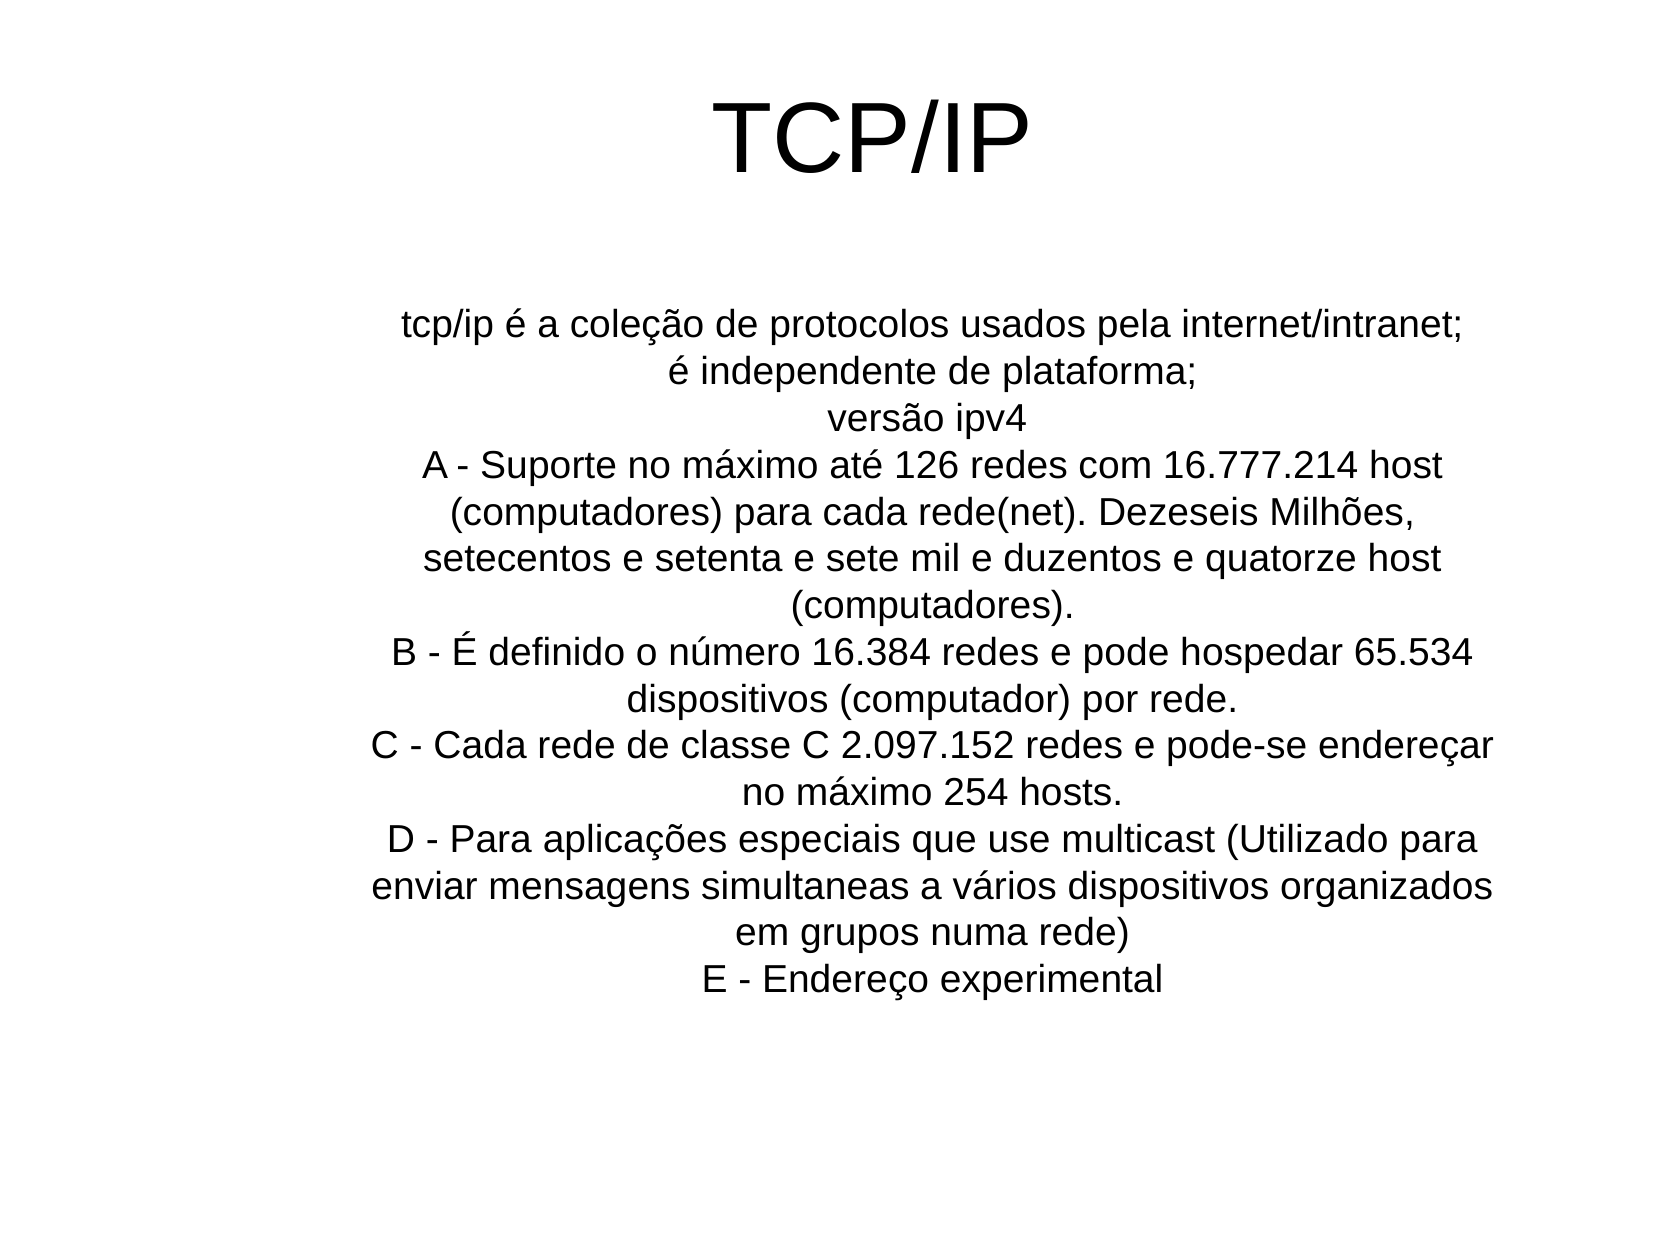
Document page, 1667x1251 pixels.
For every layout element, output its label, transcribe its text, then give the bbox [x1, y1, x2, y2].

subtitle tcp/ip é a coleção de protocolos usados pela internet/intranet; é independente de plataforma; versão ipv4 A - Suporte no máximo até 126 redes com 16.777.214 host (computadores) para cada rede(net). Dezeseis Milhões, setecentos e setenta e sete mil e duzentos e quatorze host (computadores). B - É definido o número 16.384 redes e pode hospedar 65.534 dispositivos (computador) por rede. C - Cada rede de classe C 2.097.152 redes e pode-se endereçar no máximo 254 hosts. D - Para aplicações especiais que use multicast (Utilizado para enviar mensagens simultaneas a vários dispositivos organizados em grupos numa rede) E - Endereço experimental [350, 292, 1516, 1084]
title TCP/IP [183, 66, 1563, 279]
